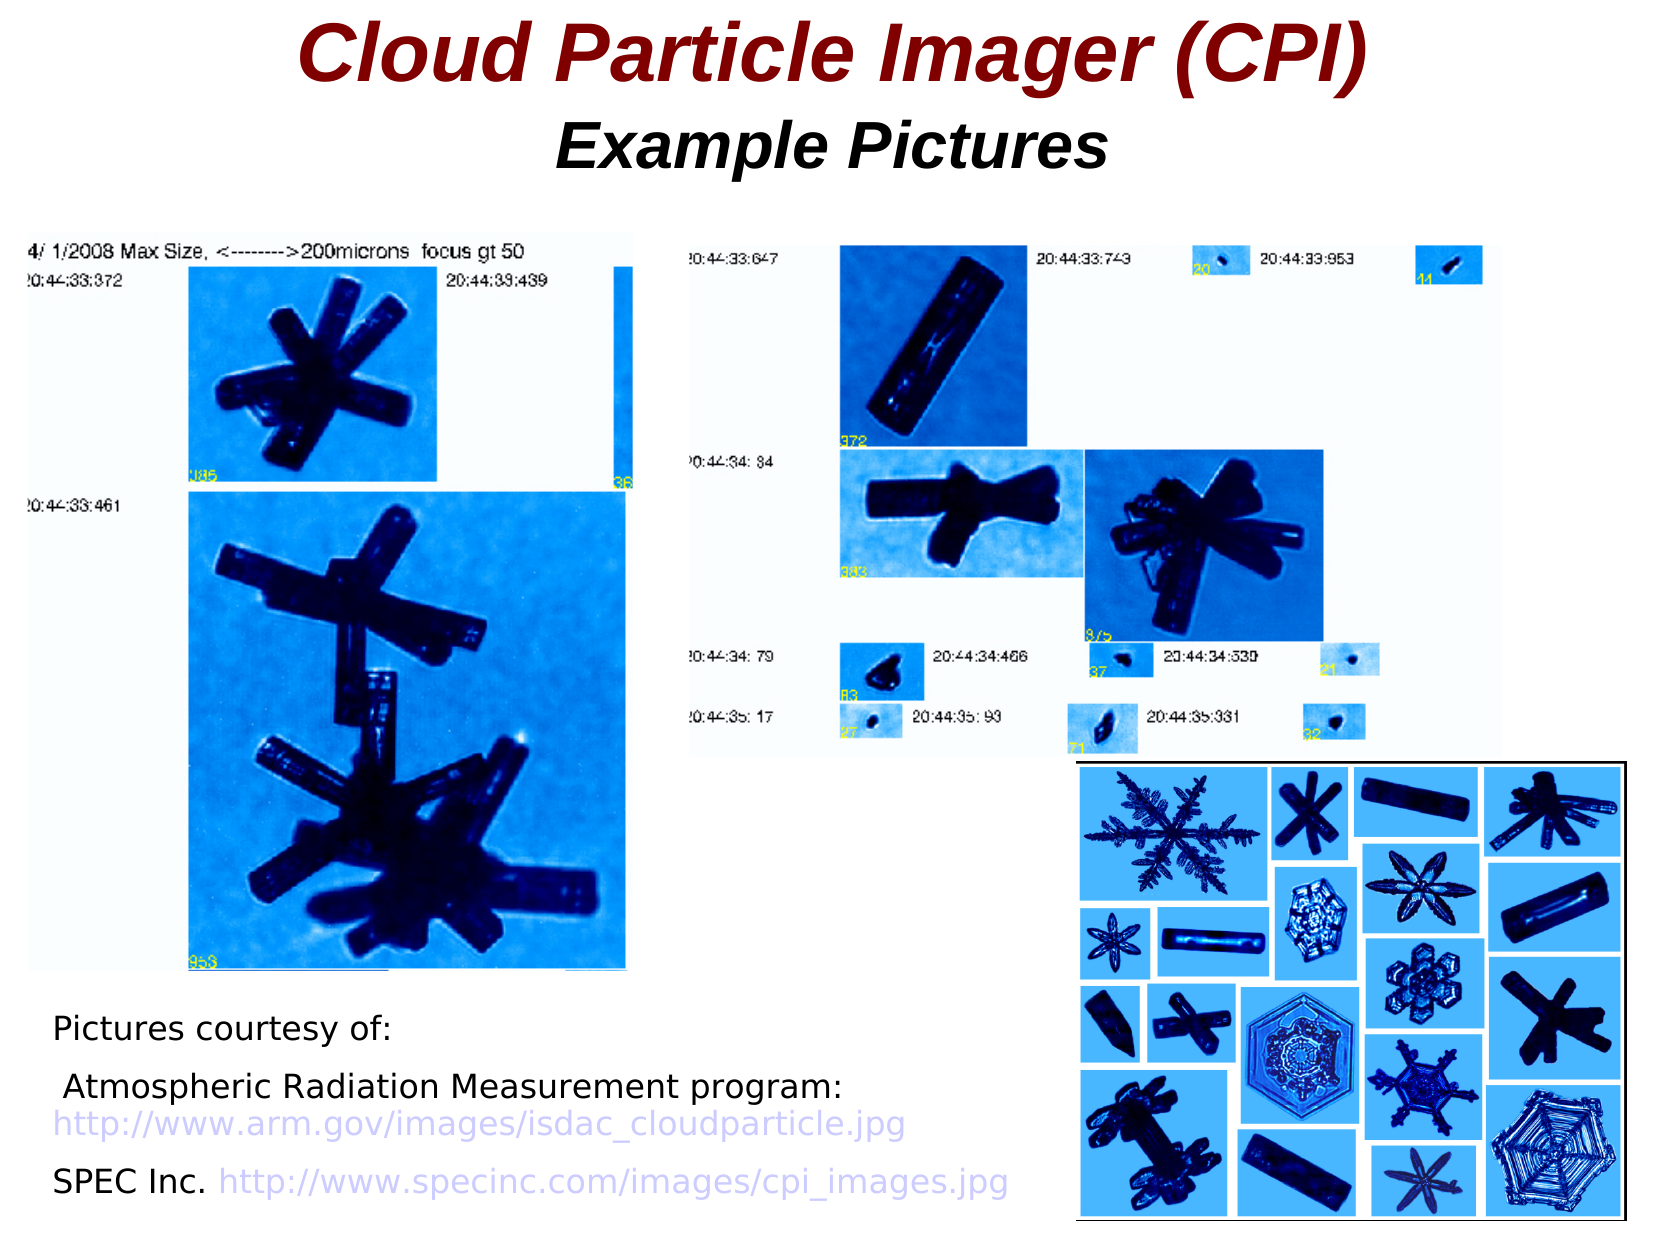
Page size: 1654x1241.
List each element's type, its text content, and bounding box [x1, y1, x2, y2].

picture [27, 232, 633, 971]
picture [689, 245, 1502, 757]
text_box Pictures courtesy of: Atmospheric Radiation Measurement program: http://www.arm.gov/images/isdac_cloudparticle.jpg SPEC Inc. http://www.specinc.com/images/cpi_images.jpg [37, 1003, 1052, 1209]
text_box Cloud Particle Imager (CPI) Example Pictures [51, 0, 1615, 192]
picture [1076, 761, 1627, 1221]
